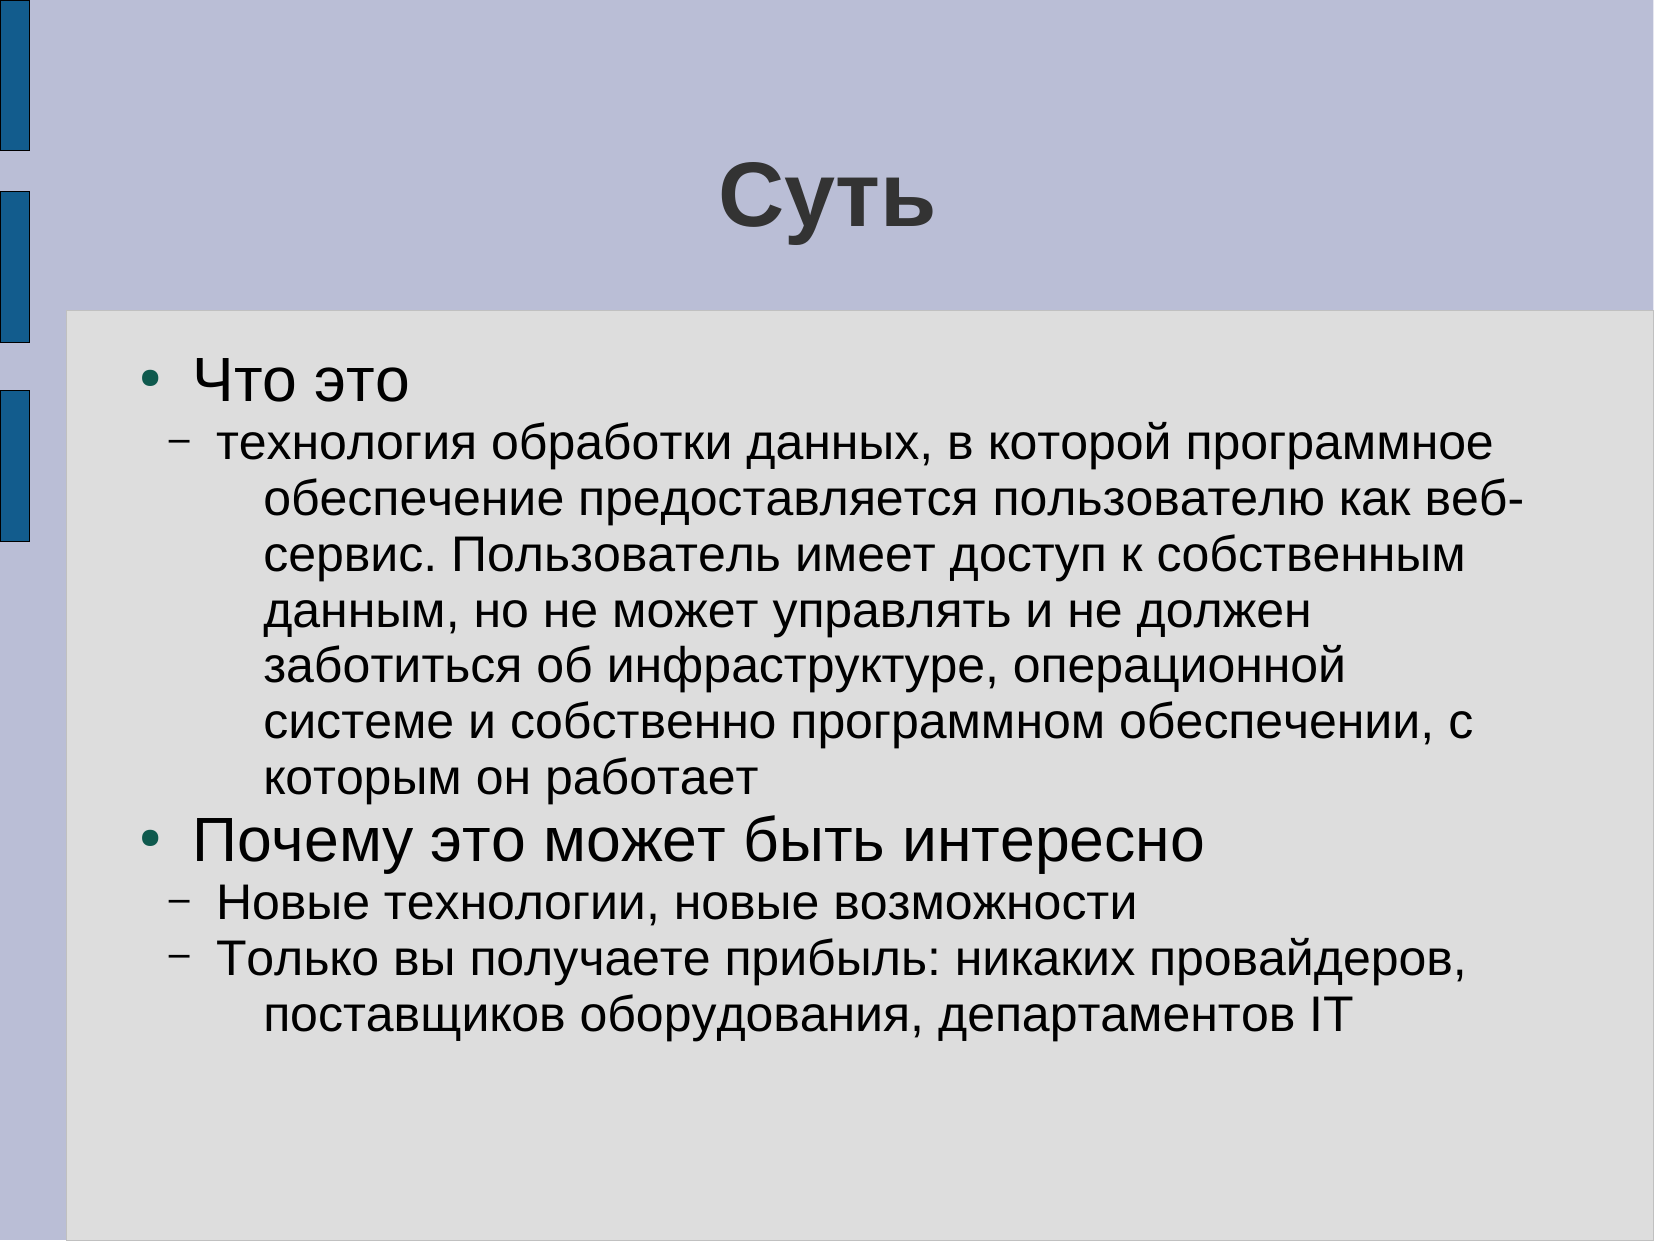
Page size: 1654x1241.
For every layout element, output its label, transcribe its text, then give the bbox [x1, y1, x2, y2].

list Что это технология обработки данных, в которой программное обеспечение предоставляется пользователю как веб-сервис. Пользователь имеет доступ к собственным данным, но не может управлять и не должен заботиться об инфраструктуре, операционной системе и собственно программном обеспечении, с которым он работает Почему это может быть интересно Новые технологии, новые возможности Только вы получаете прибыль: никаких провайдеров, поставщиков оборудования, департаментов IT [121, 344, 1534, 1164]
title Суть [121, 91, 1534, 299]
